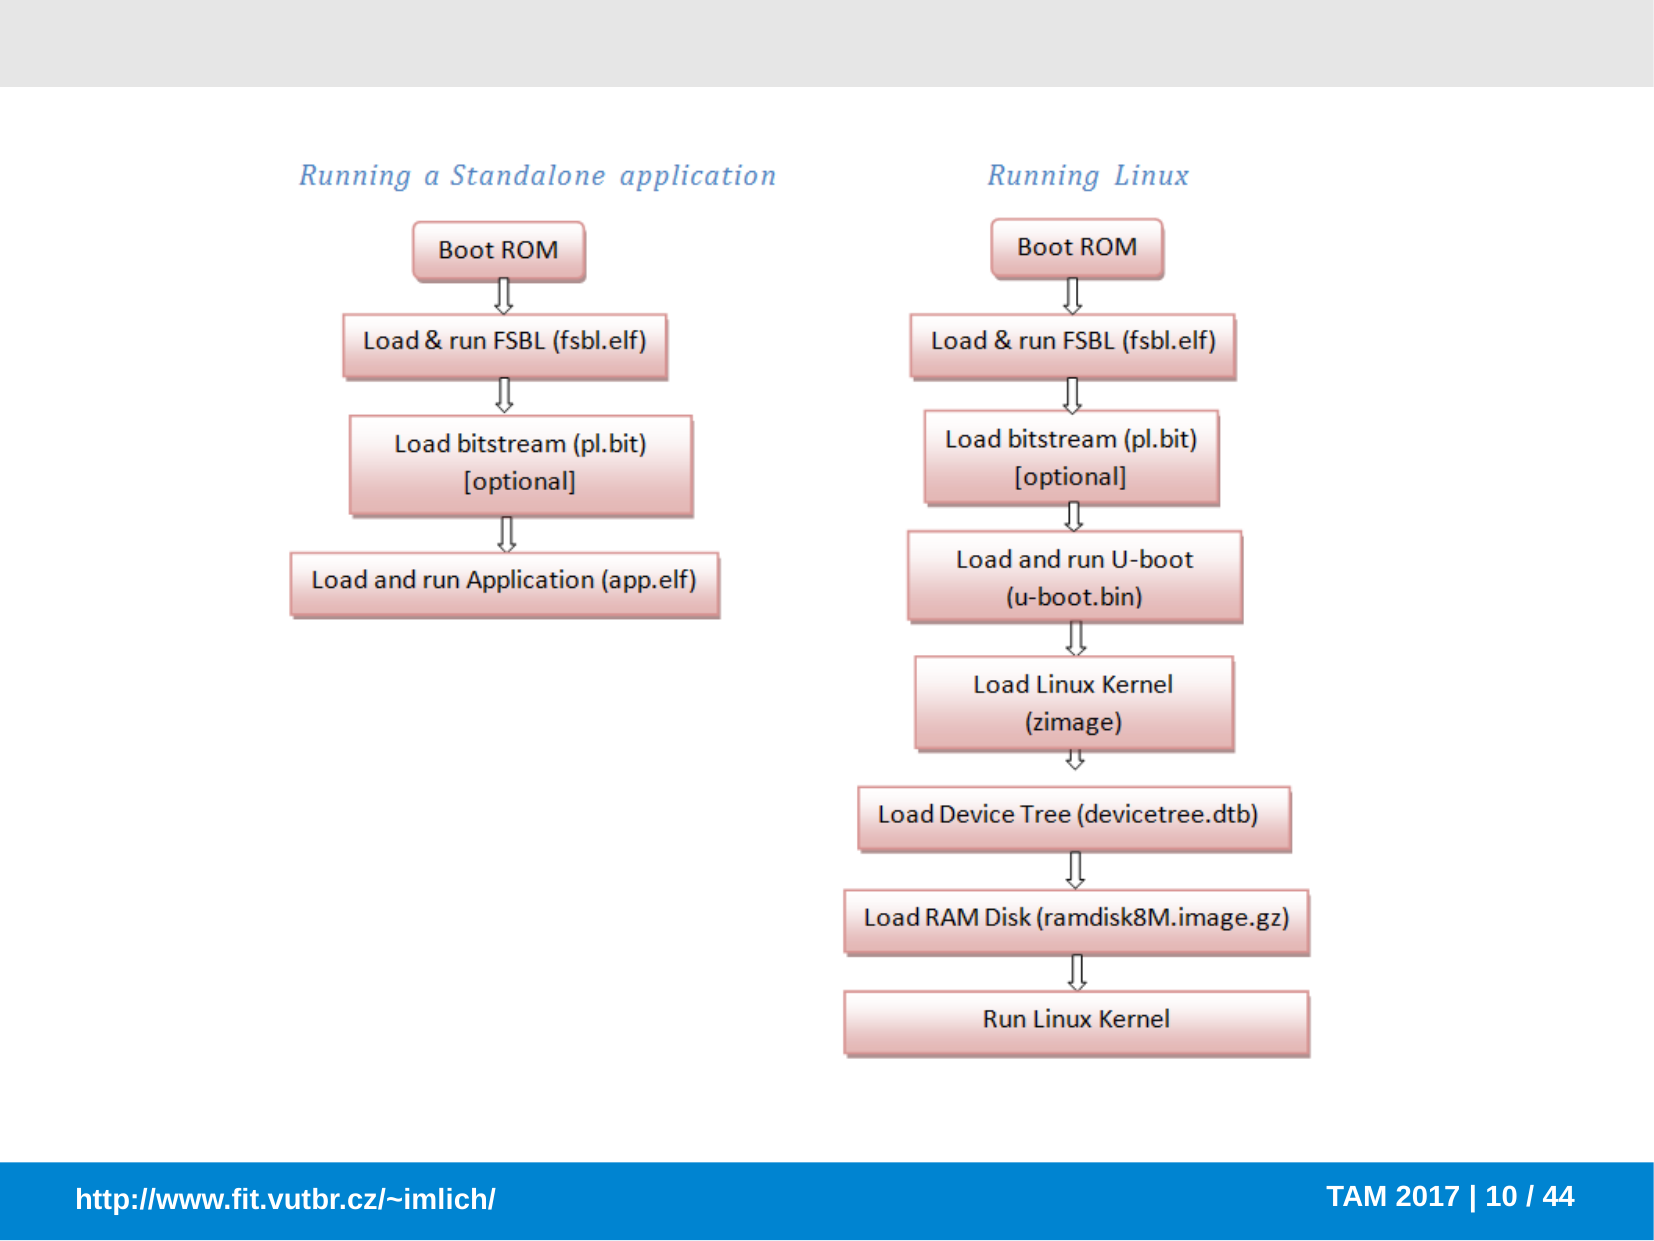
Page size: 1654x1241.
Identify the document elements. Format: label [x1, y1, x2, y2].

picture [252, 157, 1413, 1098]
